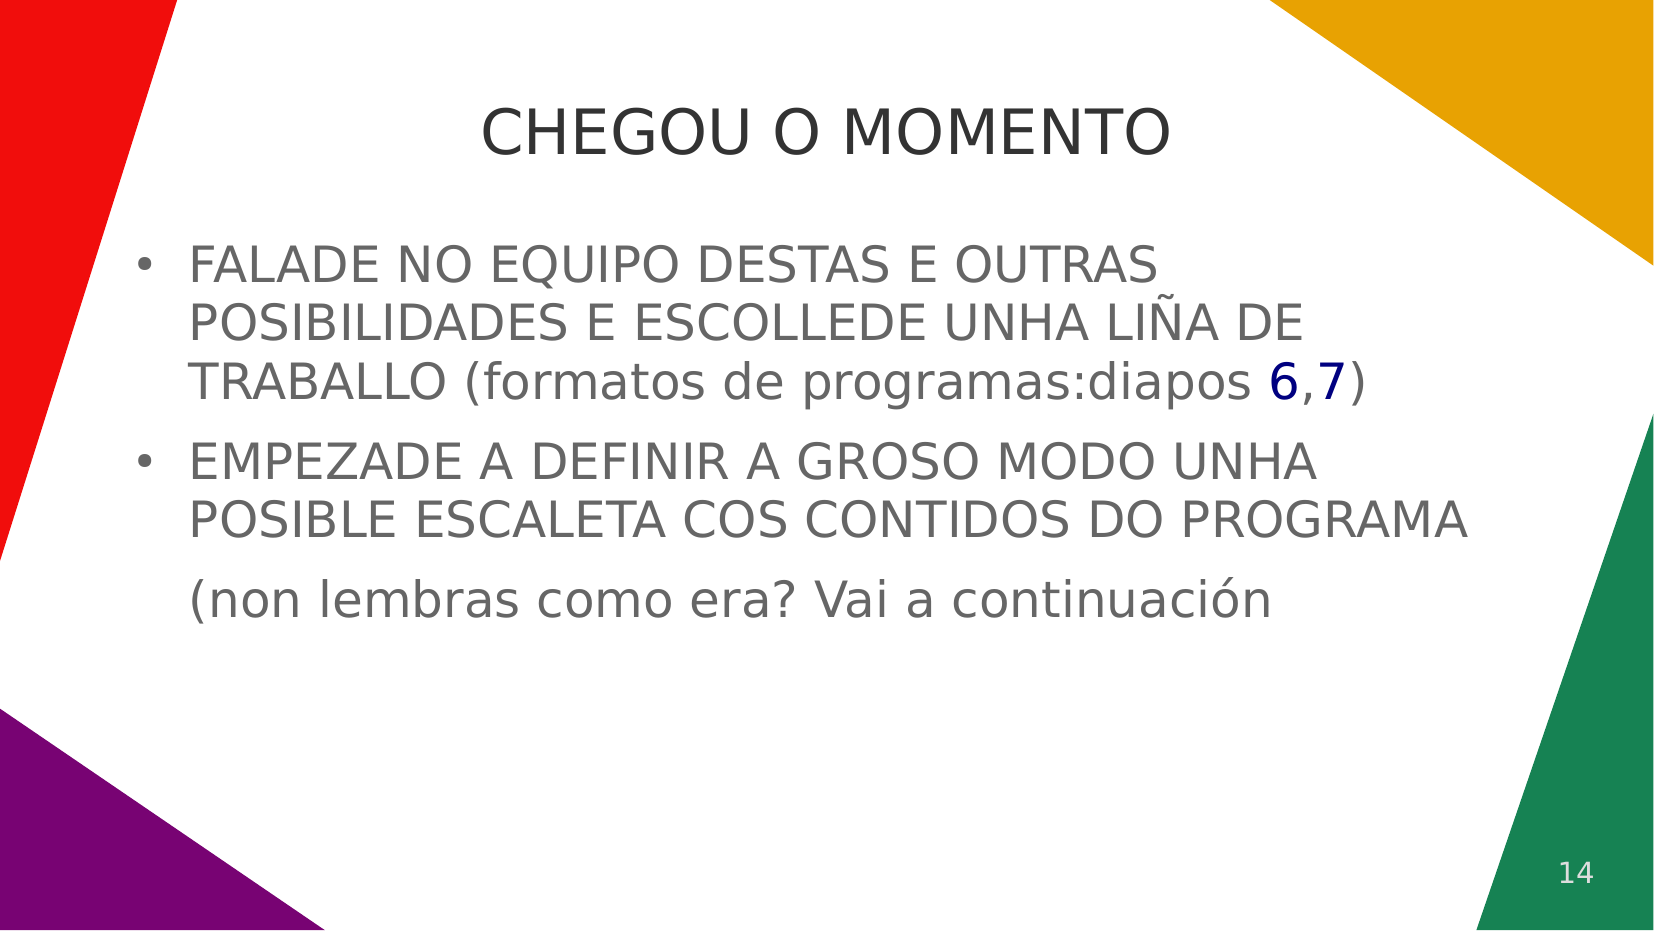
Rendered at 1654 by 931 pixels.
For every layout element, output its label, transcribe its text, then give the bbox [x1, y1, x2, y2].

title CHEGOU O MOMENTO [118, 59, 1536, 207]
list FALADE NO EQUIPO DESTAS E OUTRAS POSIBILIDADES E ESCOLLEDE UNHA LIÑA DE TRABALLO (formatos de programas:diapos 6,7) EMPEZADE A DEFINIR A GROSO MODO UNHA POSIBLE ESCALETA COS CONTIDOS DO PROGRAMA (non lembras como era? Vai a continuación [118, 236, 1536, 827]
